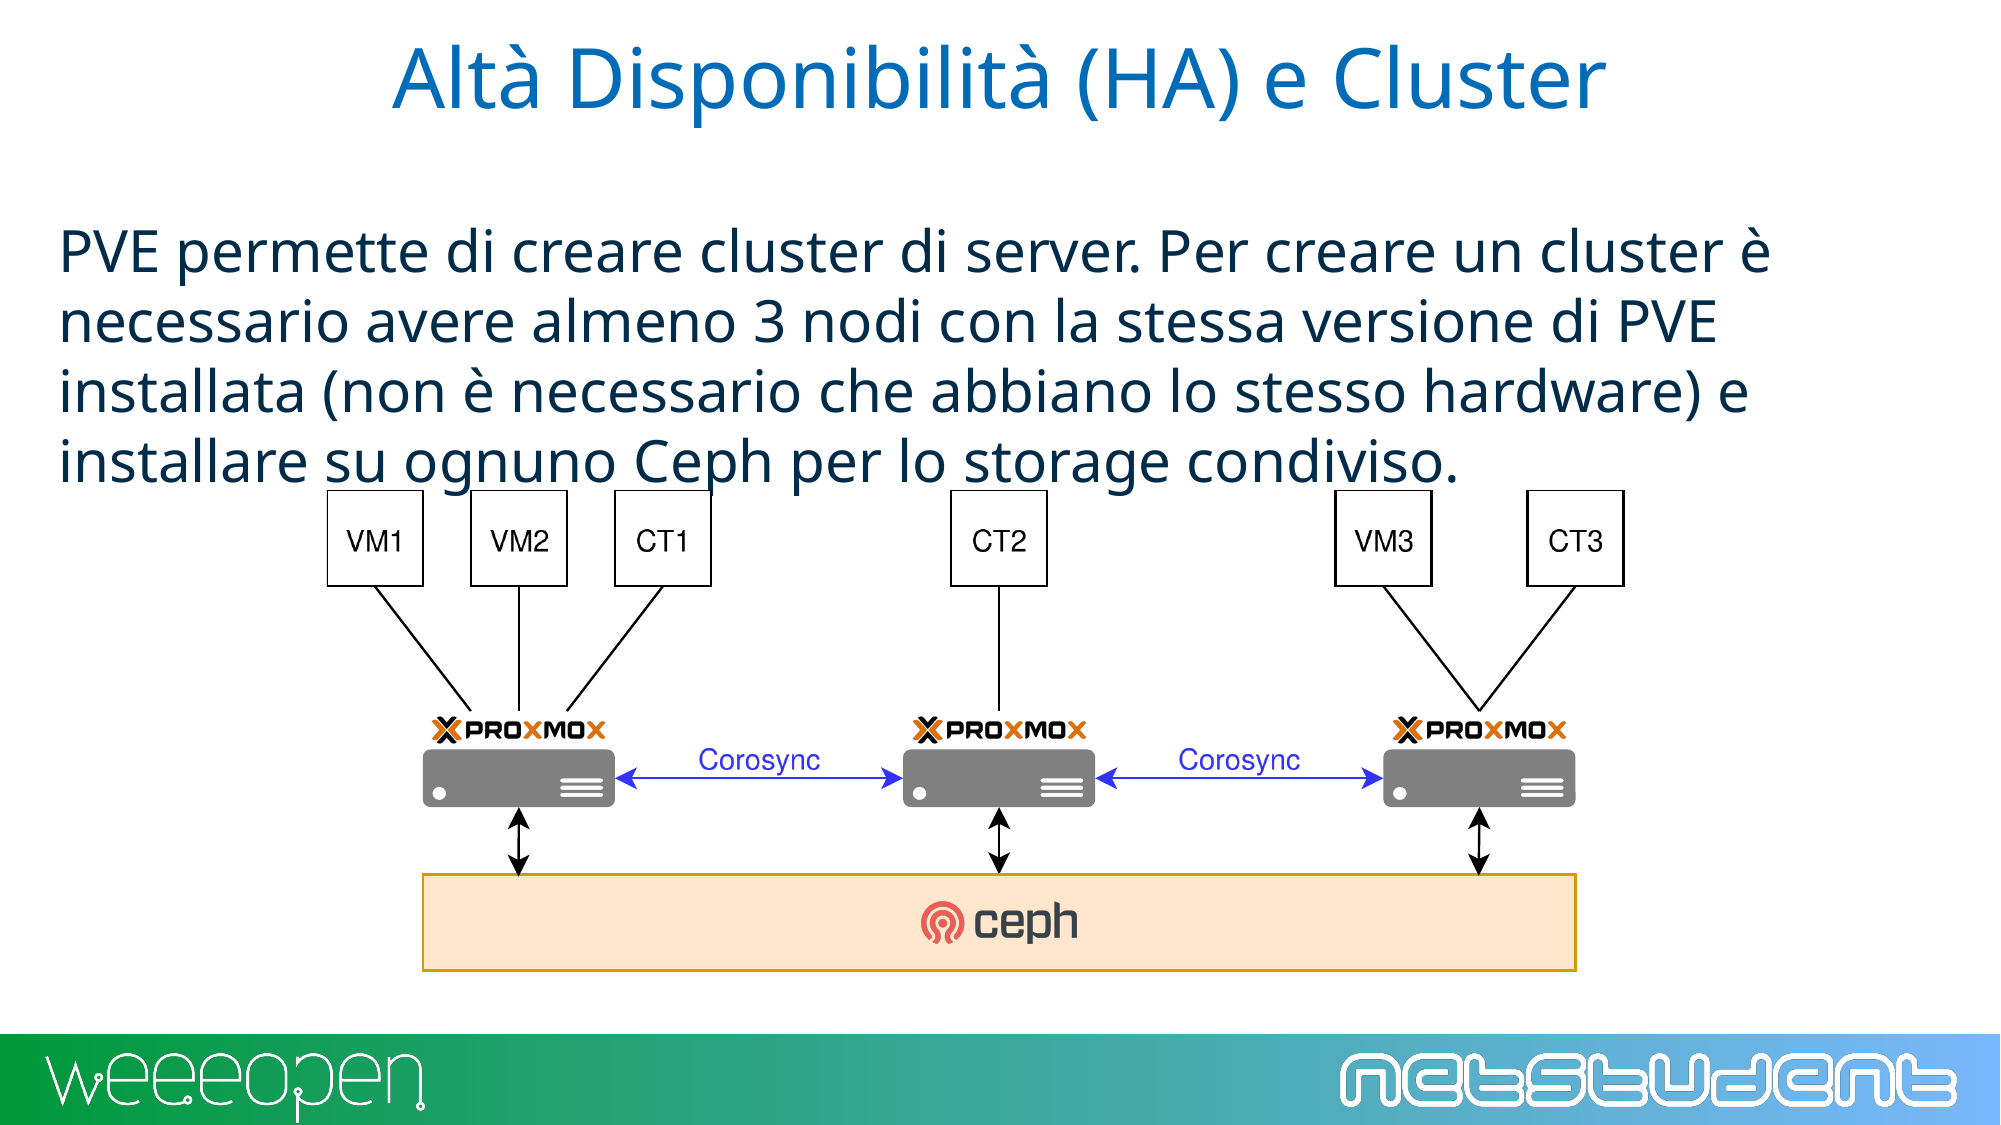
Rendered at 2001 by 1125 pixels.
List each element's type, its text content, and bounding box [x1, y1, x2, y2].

list PVE permette di creare cluster di server. Per creare un cluster è necessario avere almeno 3 nodi con la stessa versione di PVE installata (non è necessario che abbiano lo stesso hardware) e installare su ognuno Ceph per lo storage condiviso. [43, 206, 1959, 916]
title Altà Disponibilità (HA) e Cluster [43, 29, 1959, 206]
picture [326, 490, 1626, 973]
picture [45, 1053, 425, 1123]
picture [1340, 1053, 1957, 1107]
